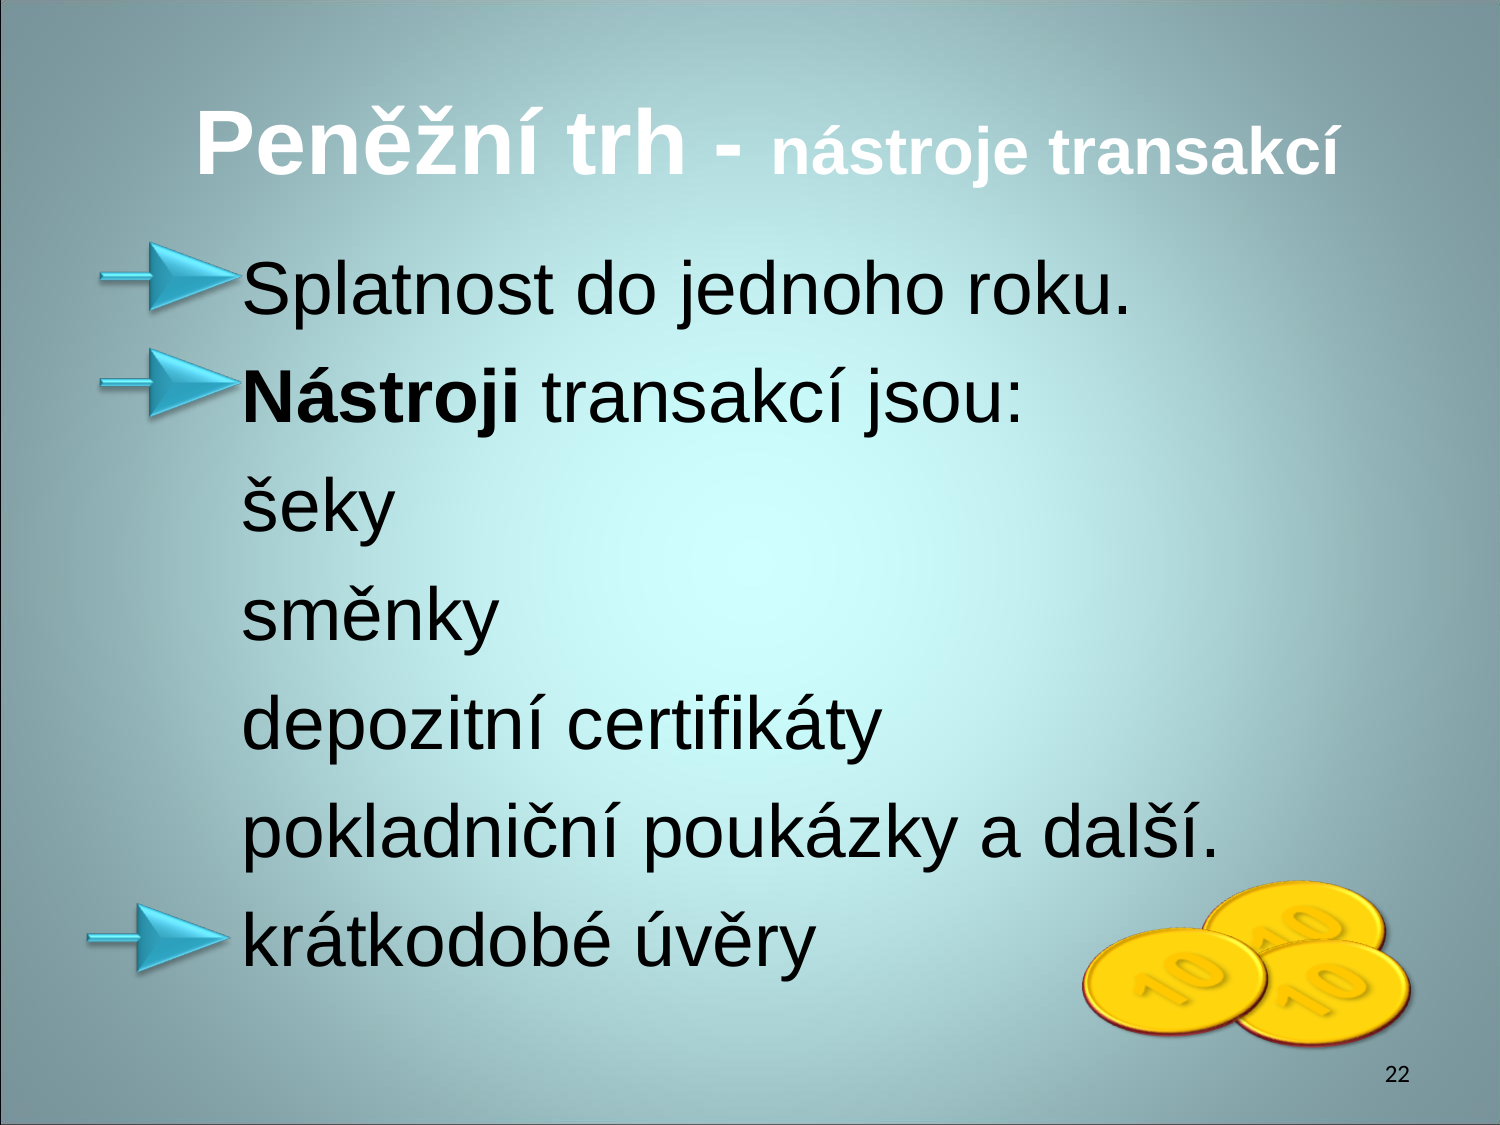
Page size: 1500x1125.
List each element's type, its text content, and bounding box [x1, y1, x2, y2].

title Peněžní trh - nástroje transakcí [159, 54, 1377, 221]
text_box <číslo> [1074, 1076, 1426, 1103]
list Splatnost do jednoho roku. Nástroji transakcí jsou: šeky směnky depozitní certifikáty pokladniční poukázky a další. krátkodobé úvěry [76, 231, 1427, 1017]
picture [0, 0, 1500, 1125]
